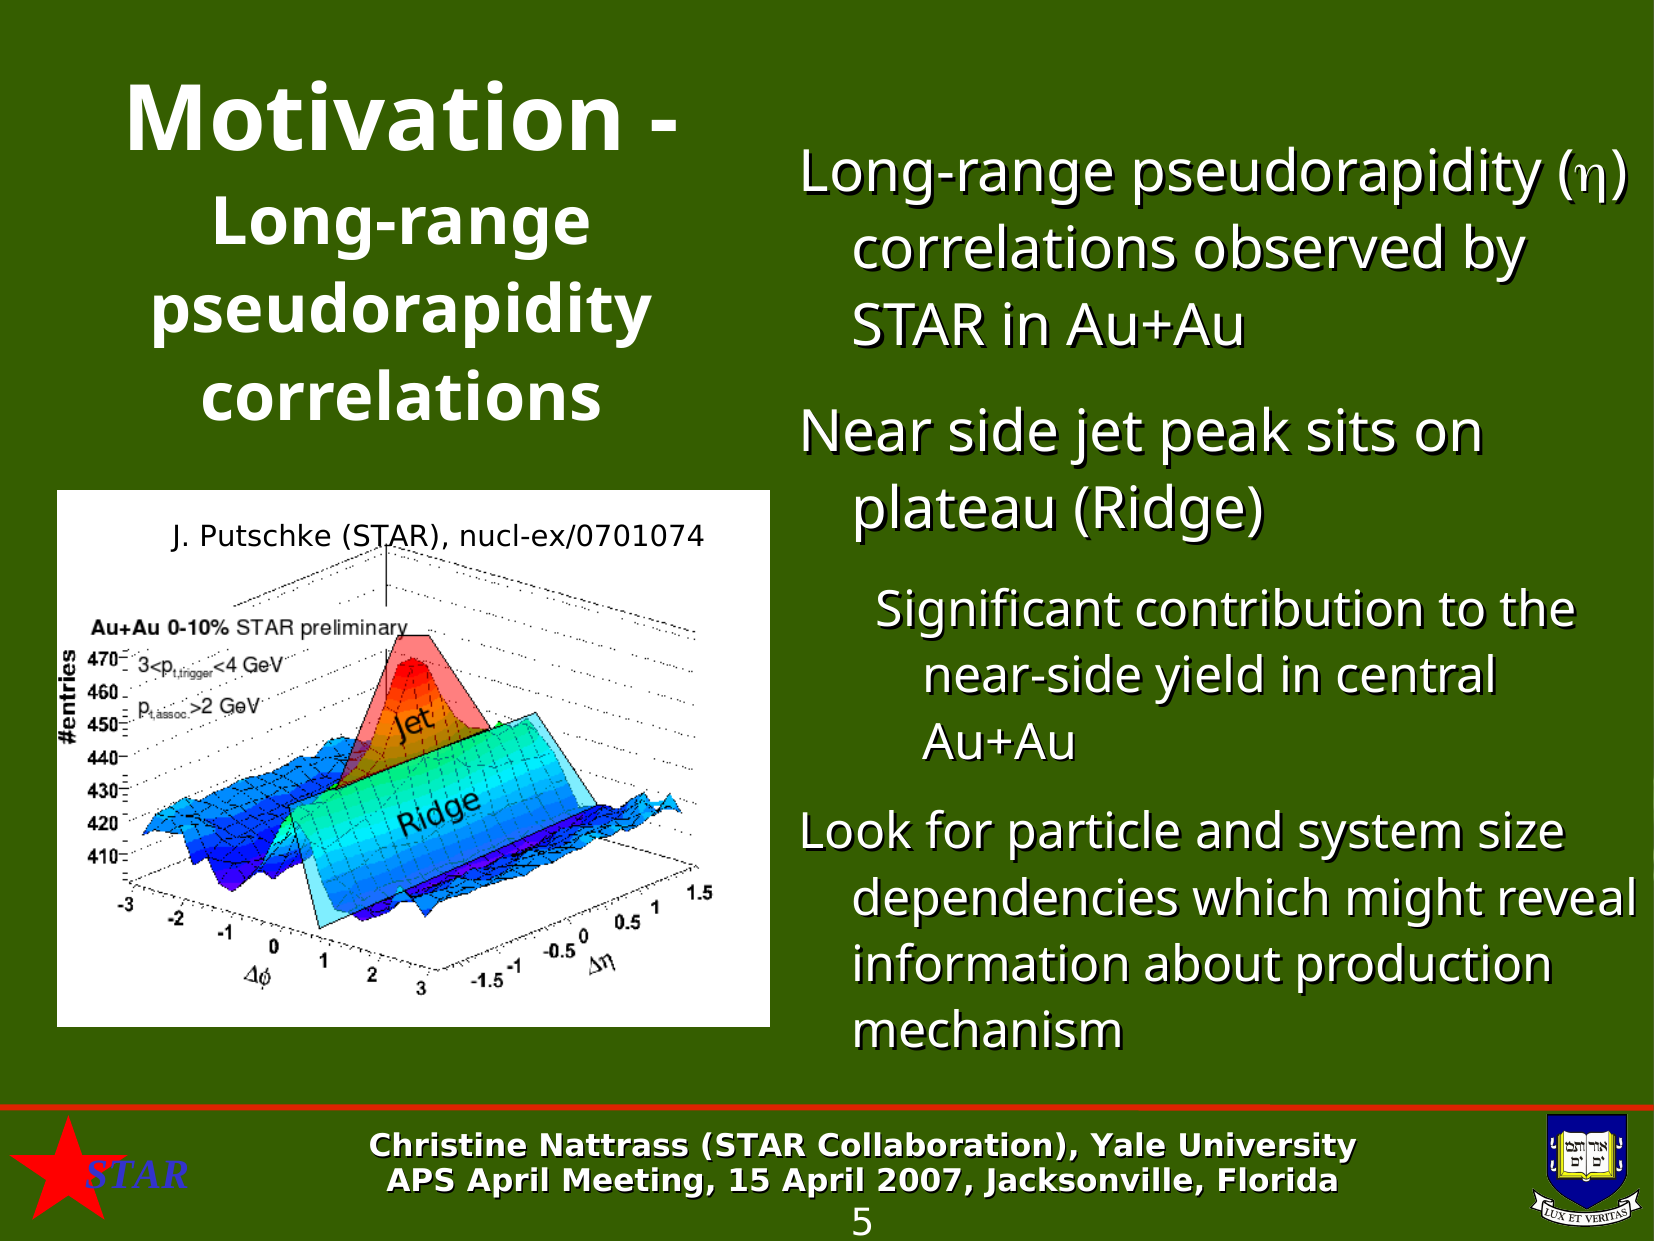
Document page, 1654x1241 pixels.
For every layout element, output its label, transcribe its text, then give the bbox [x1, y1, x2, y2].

title Motivation - Long-range pseudorapidity correlations [26, 74, 777, 418]
picture [57, 490, 770, 1027]
picture [1529, 1114, 1643, 1227]
text_box J. Putschke (STAR), nucl-ex/0701074 [157, 513, 731, 563]
list Long-range pseudorapidity () correlations observed by STAR in Au+Au Near side jet peak sits on plateau (Ridge) Significant contribution to the near-side yield in central Au+Au Look for particle and system size dependencies which might reveal information about production mechanism [781, 130, 1648, 993]
